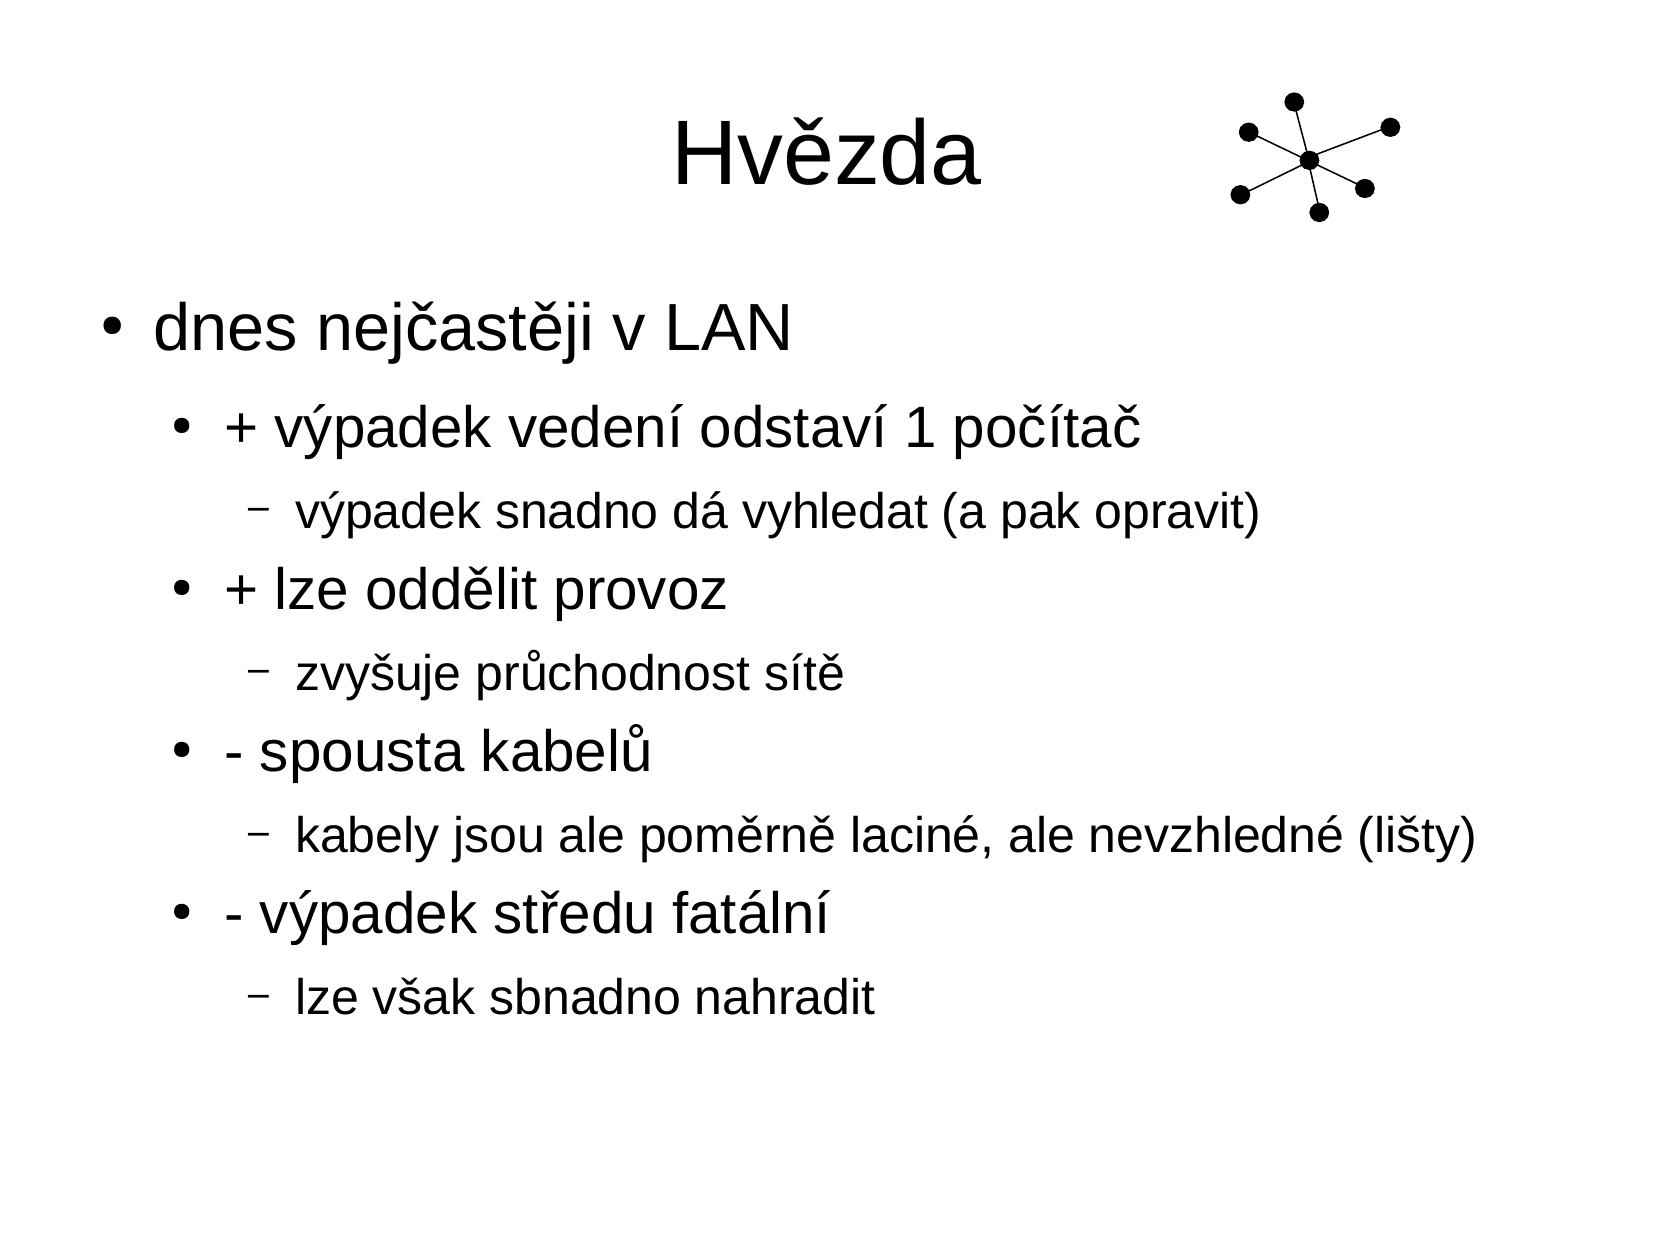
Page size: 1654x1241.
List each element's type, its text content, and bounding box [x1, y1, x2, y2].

title Hvězda [82, 49, 1571, 257]
list dnes nejčastěji v LAN + výpadek vedení odstaví 1 počítač výpadek snadno dá vyhledat (a pak opravit) + lze oddělit provoz zvyšuje průchodnost sítě - spousta kabelů kabely jsou ale poměrně laciné, ale nevzhledné (lišty) - výpadek středu fatální lze však sbnadno nahradit [82, 290, 1571, 1109]
text_box [1310, 203, 1329, 222]
text_box [1381, 118, 1400, 137]
text_box [1355, 179, 1375, 198]
text_box [1239, 123, 1258, 142]
text_box [1300, 151, 1319, 170]
text_box [1285, 93, 1304, 111]
text_box [1231, 185, 1250, 204]
